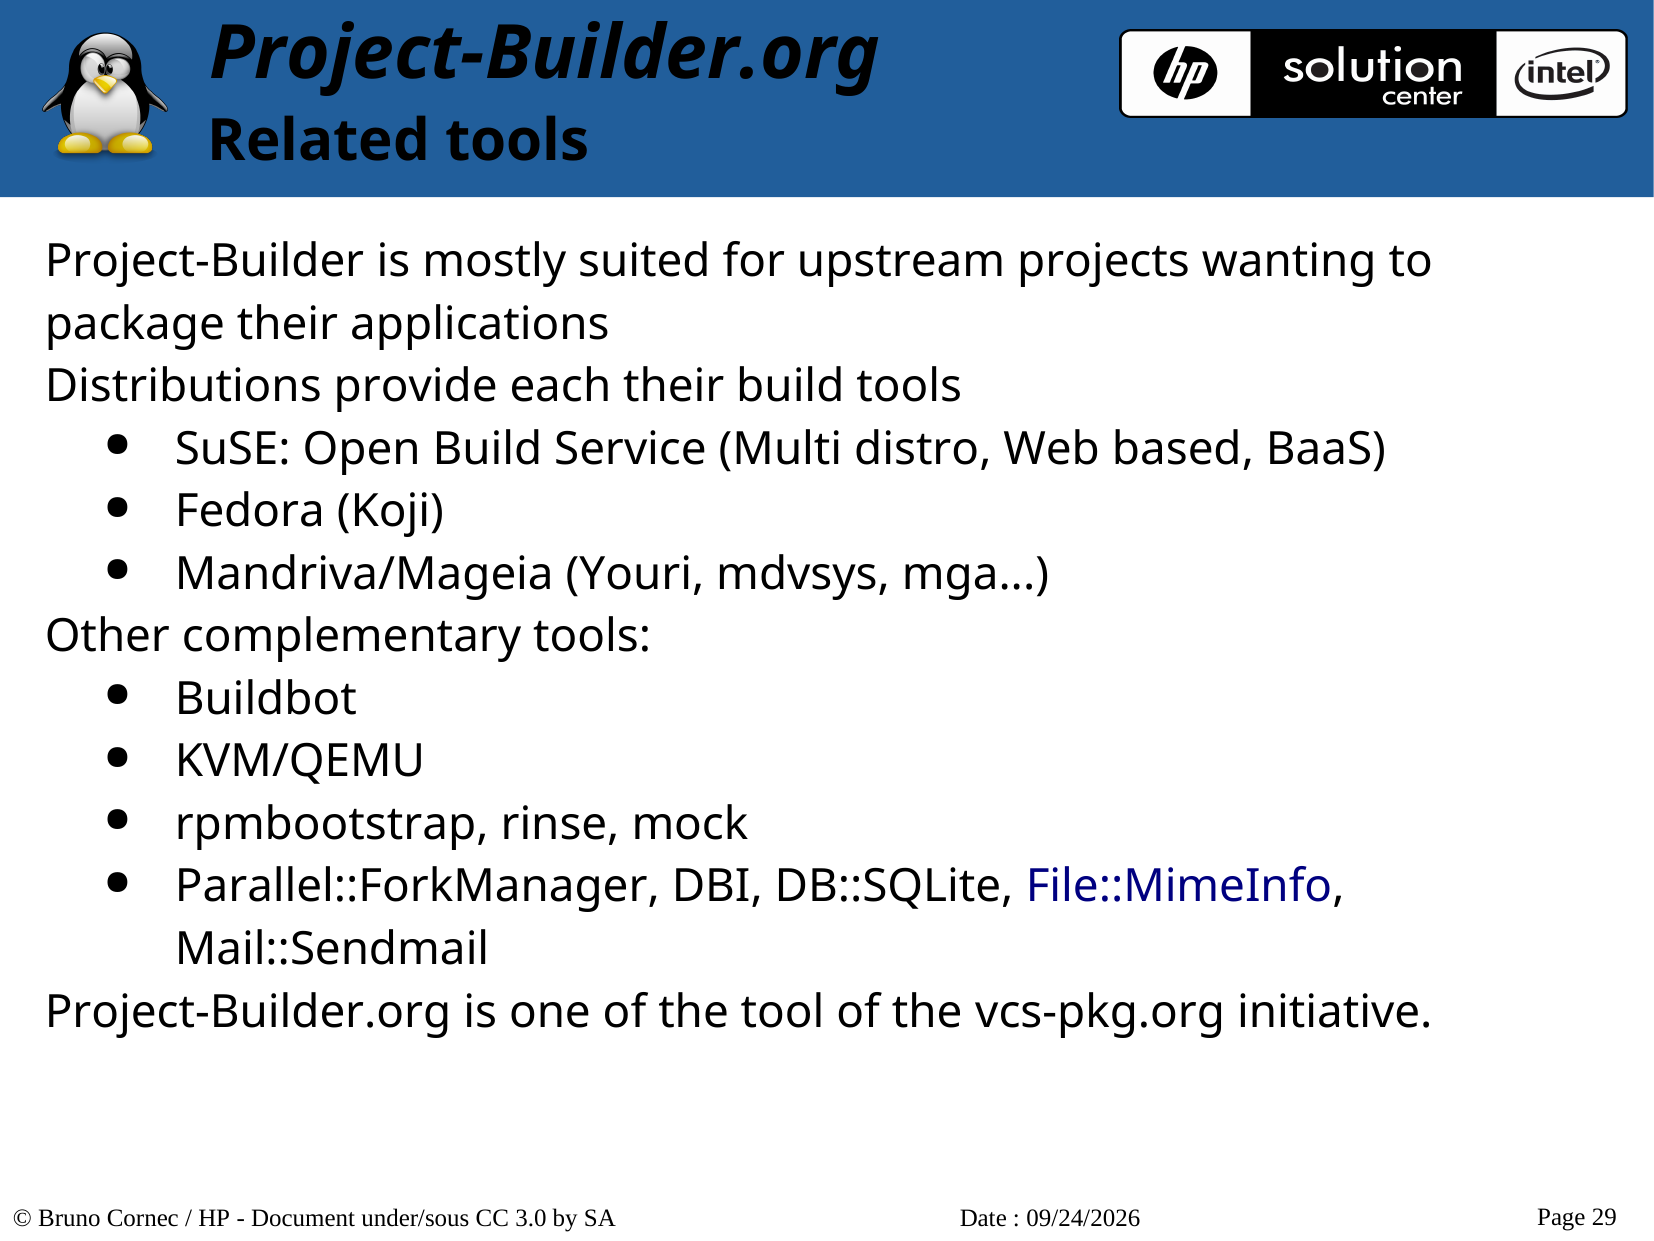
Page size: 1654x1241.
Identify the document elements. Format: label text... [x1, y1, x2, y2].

picture [42, 29, 168, 167]
picture [1119, 29, 1628, 118]
text_box Project-Builder is mostly suited for upstream projects wanting to package their applications Distributions provide each their build tools SuSE: Open Build Service (Multi distro, Web based, BaaS) Fedora (Koji) Mandriva/Mageia (Youri, mdvsys, mga...) Other complementary tools: Buildbot KVM/QEMU rpmbootstrap, rinse, mock Parallel::ForkManager, DBI, DB::SQLite, File::MimeInfo, Mail::Sendmail Project-Builder.org is one of the tool of the vcs-pkg.org initiative. [44, 227, 1624, 1148]
title Related tools [207, 59, 1177, 221]
